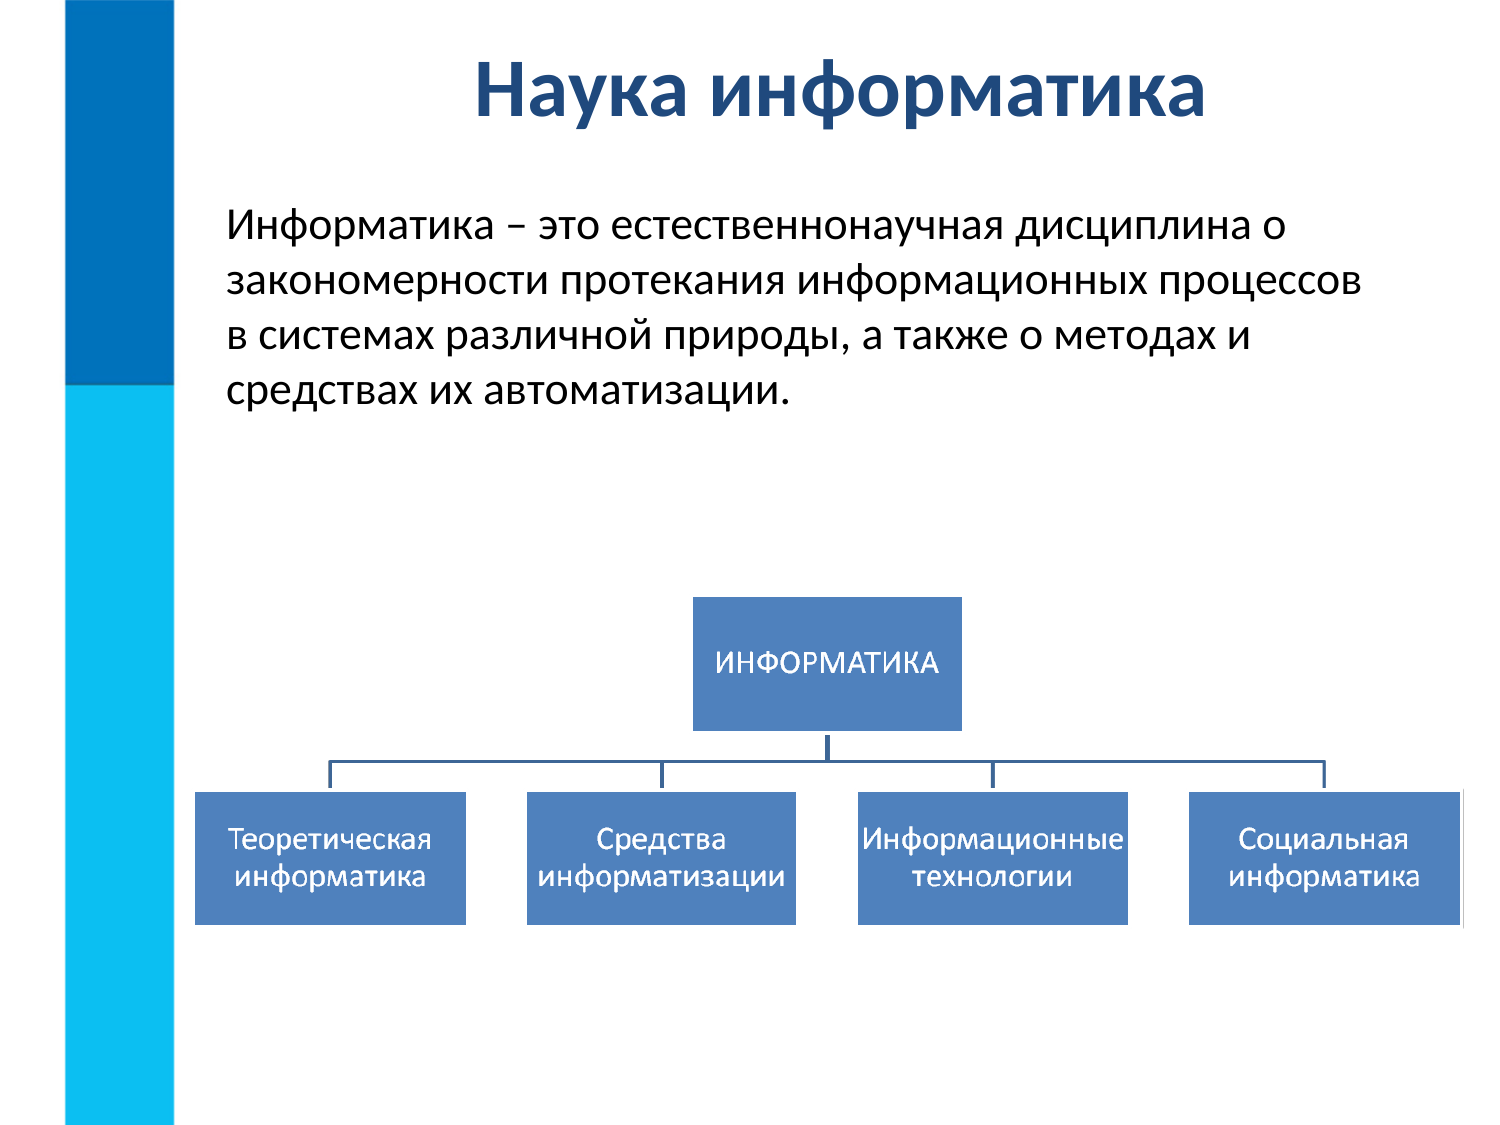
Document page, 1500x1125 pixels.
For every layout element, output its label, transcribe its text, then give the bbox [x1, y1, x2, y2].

text_box Информатика – это естественнонаучная дисциплина о закономерности протекания информационных процессов в системах различной природы, а также о методах и средствах их автоматизации. [211, 186, 1382, 477]
picture [0, 0, 1500, 1125]
text_box Наука информатика [183, 30, 1500, 135]
